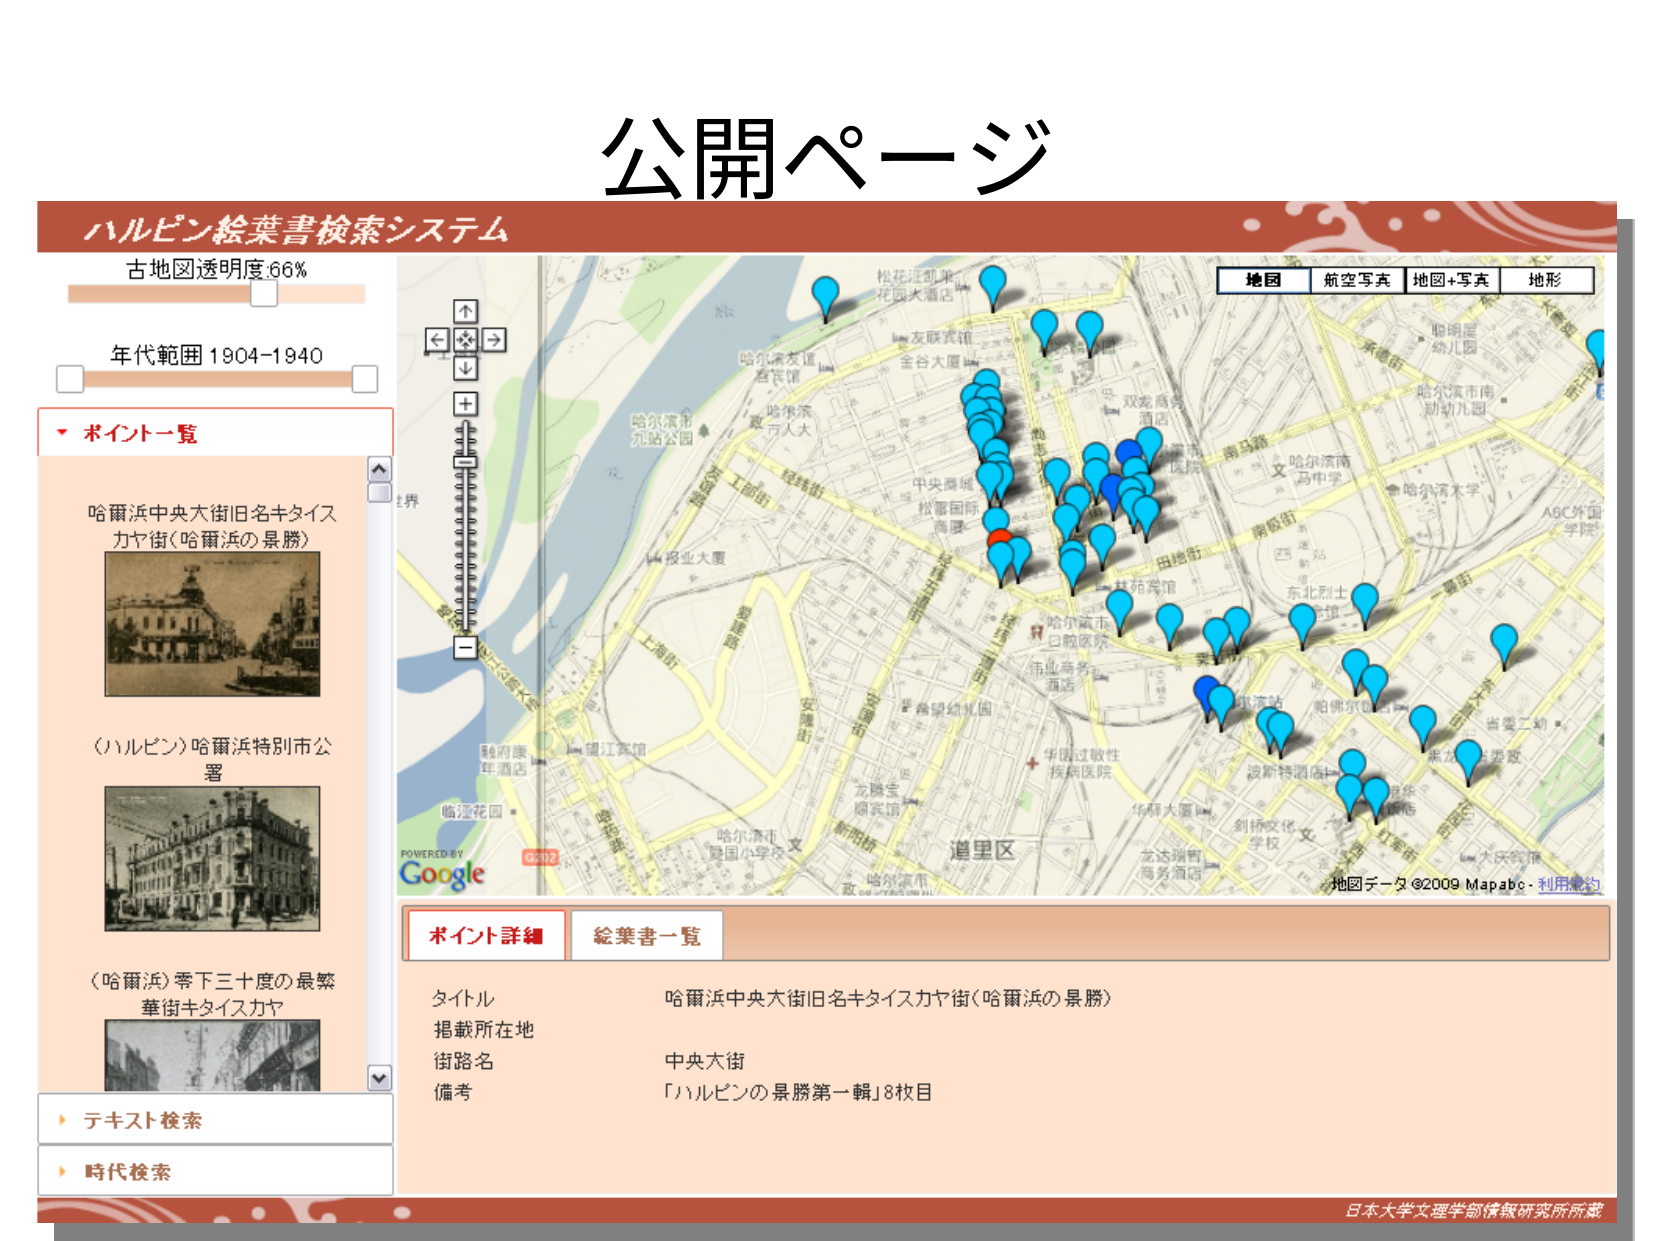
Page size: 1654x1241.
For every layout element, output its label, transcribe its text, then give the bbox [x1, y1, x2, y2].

picture [36, 201, 1617, 1223]
title 公開ページ [82, 56, 1571, 250]
